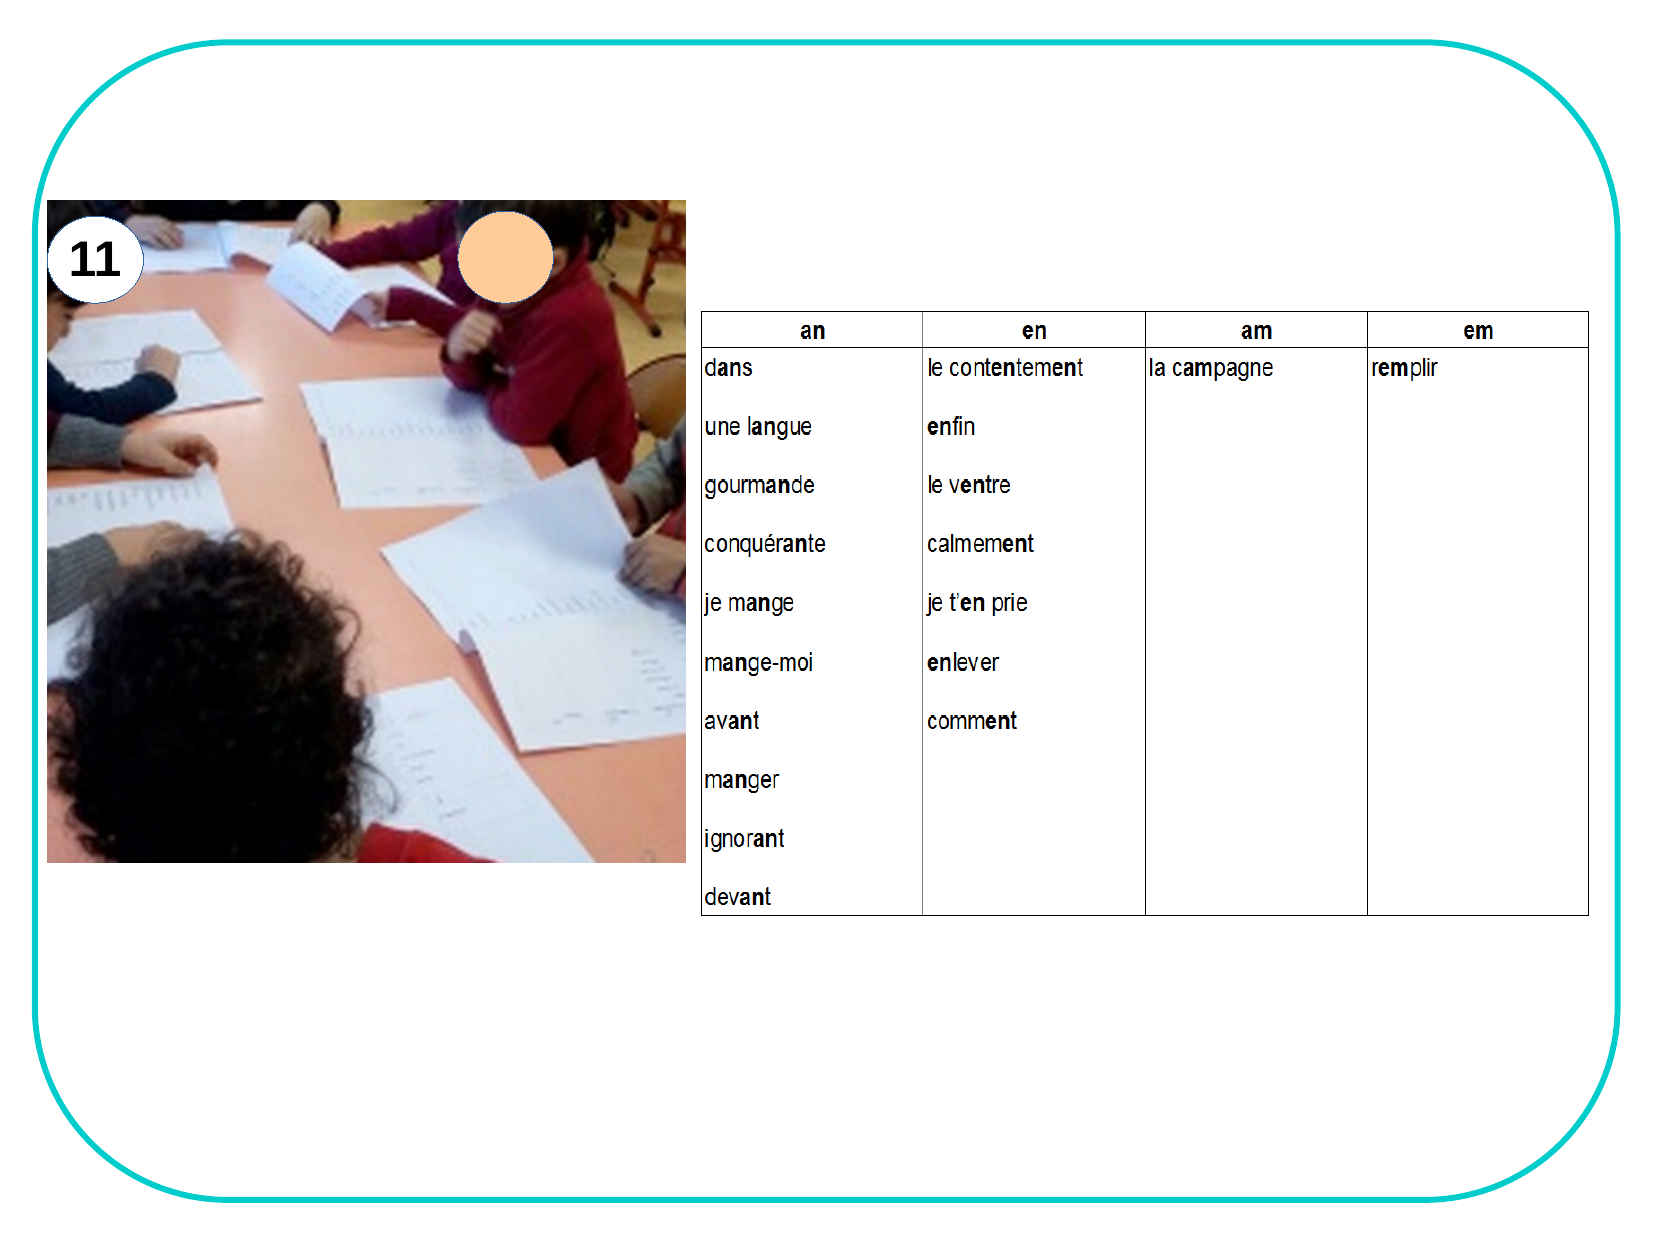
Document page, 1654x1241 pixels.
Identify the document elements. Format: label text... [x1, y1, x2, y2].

text_box 11 [47, 216, 144, 304]
picture [47, 200, 686, 863]
text_box [457, 211, 554, 304]
picture [696, 307, 1595, 922]
